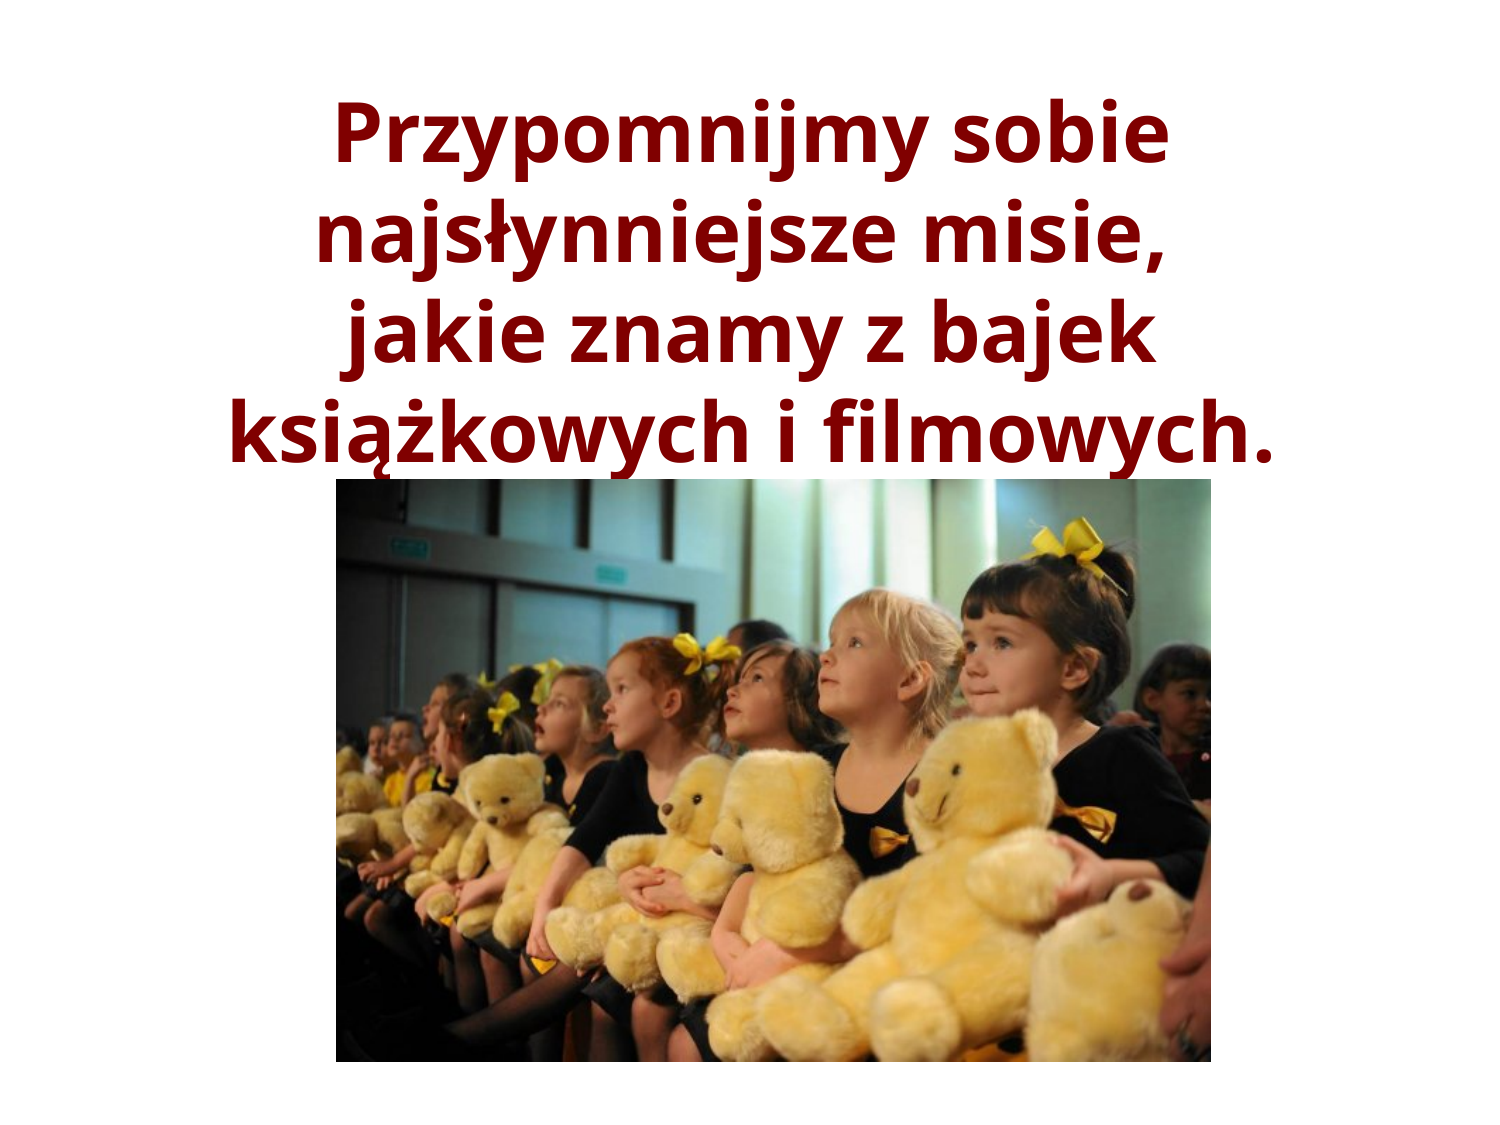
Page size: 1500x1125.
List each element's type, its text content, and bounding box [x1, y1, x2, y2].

title Przypomnijmy sobie najsłynniejsze misie, jakie znamy z bajek książkowych i filmowych. [76, 54, 1427, 504]
picture [336, 479, 1211, 1062]
